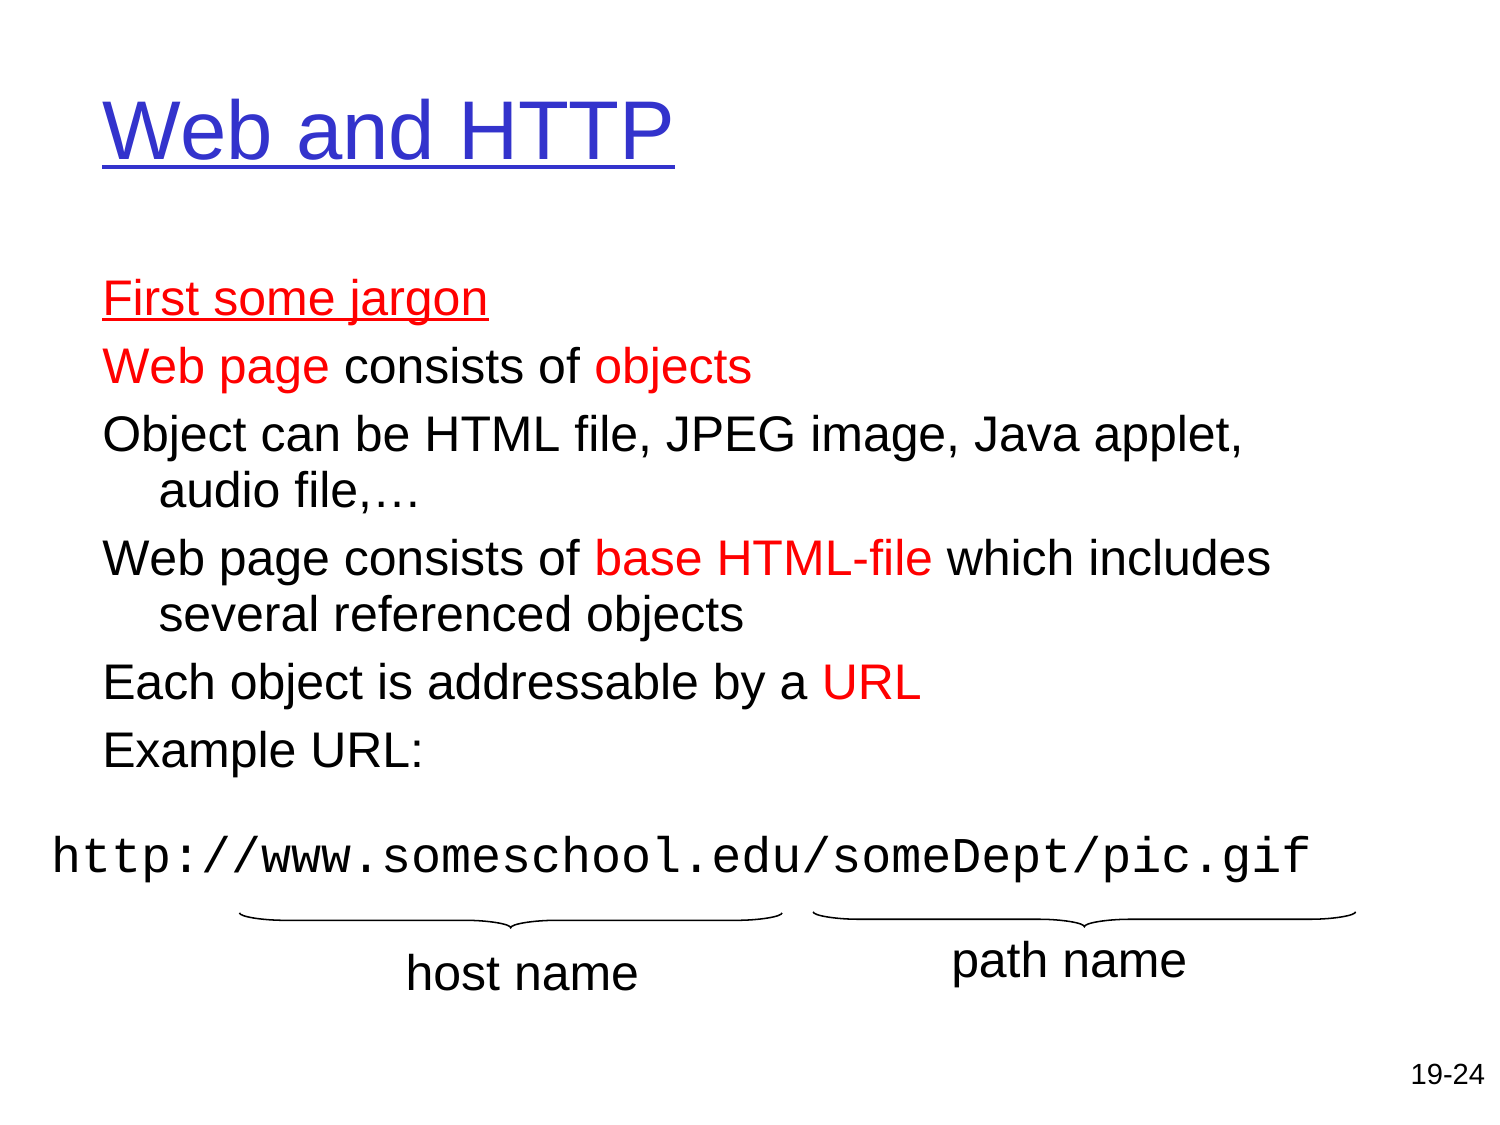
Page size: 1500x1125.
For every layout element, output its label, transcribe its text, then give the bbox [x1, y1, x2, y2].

text_box http://www.someschool.edu/someDept/pic.gif [36, 823, 1326, 896]
text_box path name [936, 924, 1203, 996]
text_box host name [390, 937, 654, 1009]
list First some jargon Web page consists of objects Object can be HTML file, JPEG image, Java applet, audio file,… Web page consists of base HTML-file which includes several referenced objects Each object is addressable by a URL Example URL: [87, 262, 1363, 1026]
title Web and HTTP [87, 37, 1363, 225]
